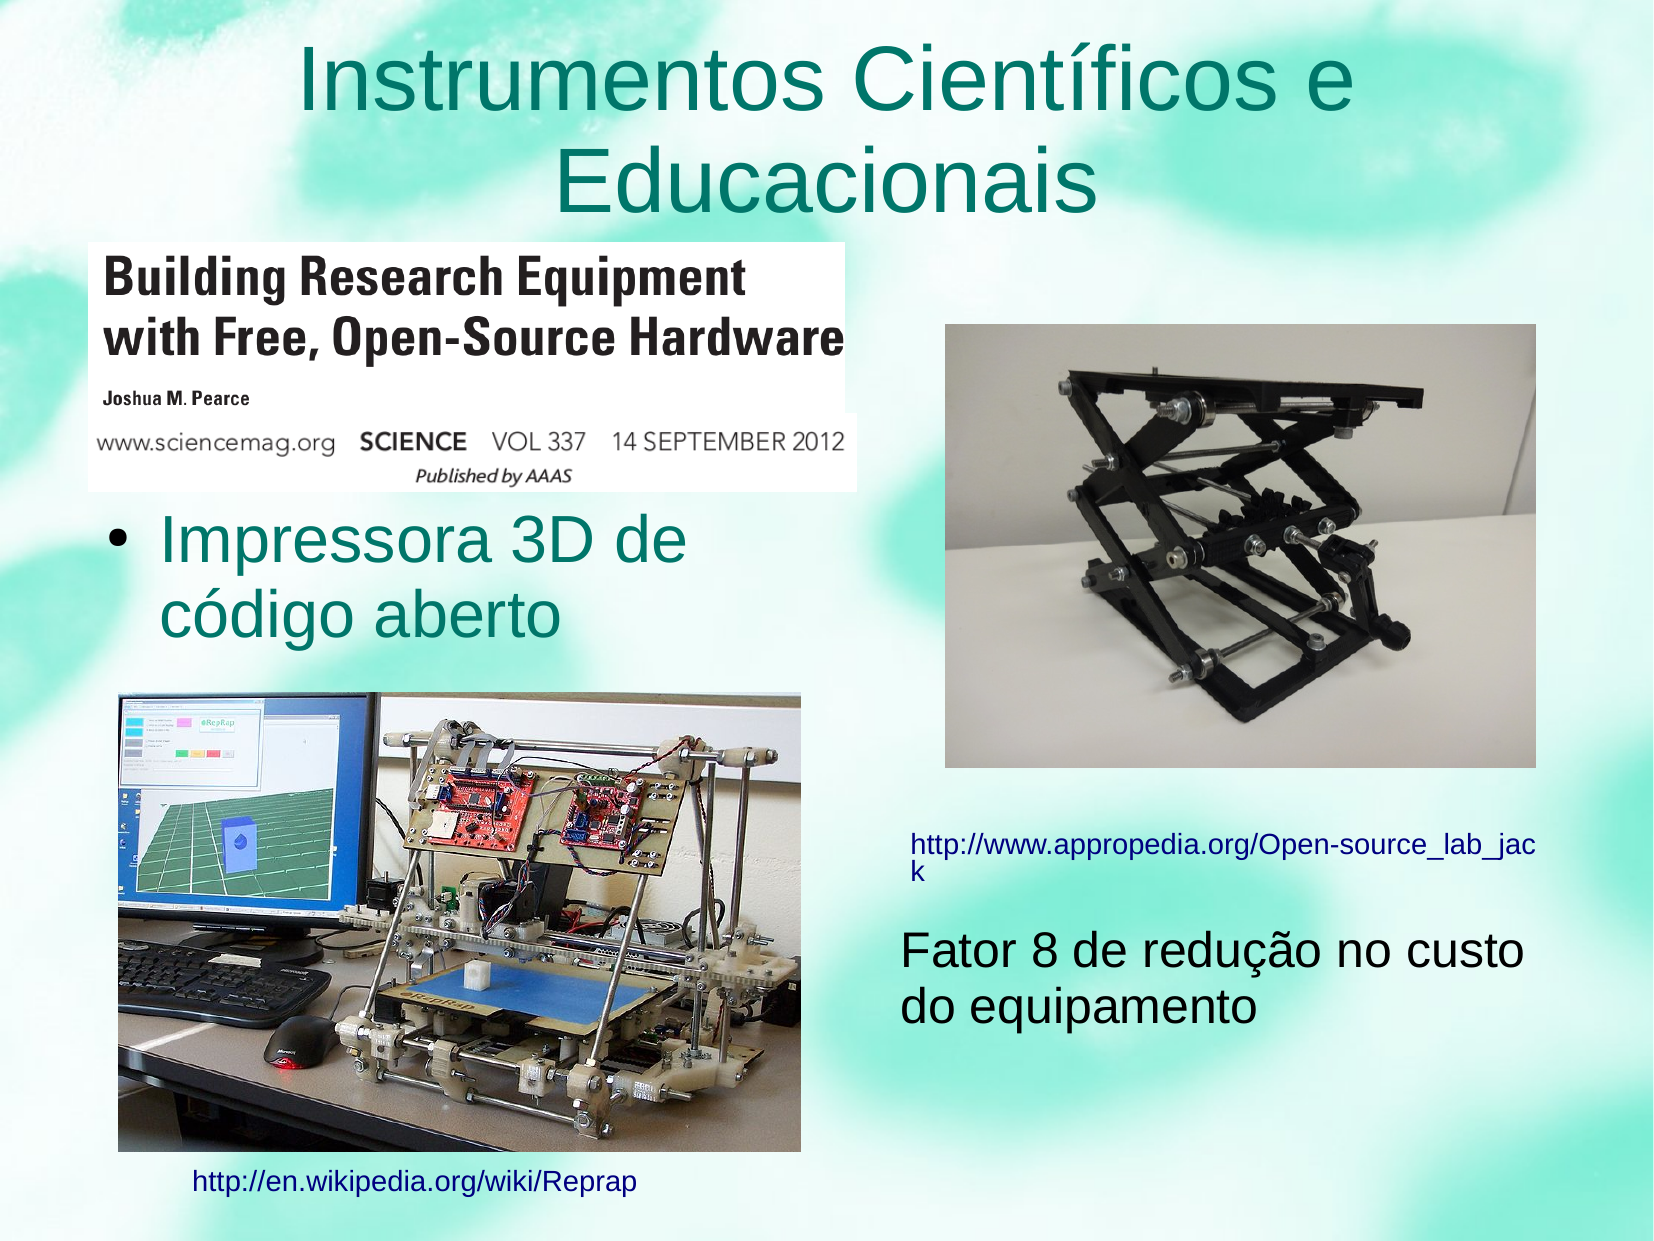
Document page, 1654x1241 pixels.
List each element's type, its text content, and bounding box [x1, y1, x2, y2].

text_box http://en.wikipedia.org/wiki/Reprap [177, 1157, 709, 1215]
text_box Fator 8 de redução no custo do equipamento [885, 915, 1595, 1042]
text_box http://www.appropedia.org/Open-source_lab_jack [895, 820, 1566, 902]
picture [0, 0, 1654, 1241]
list Impressora 3D de código aberto [88, 501, 886, 680]
title Instrumentos Científicos e Educacionais [82, 26, 1571, 232]
